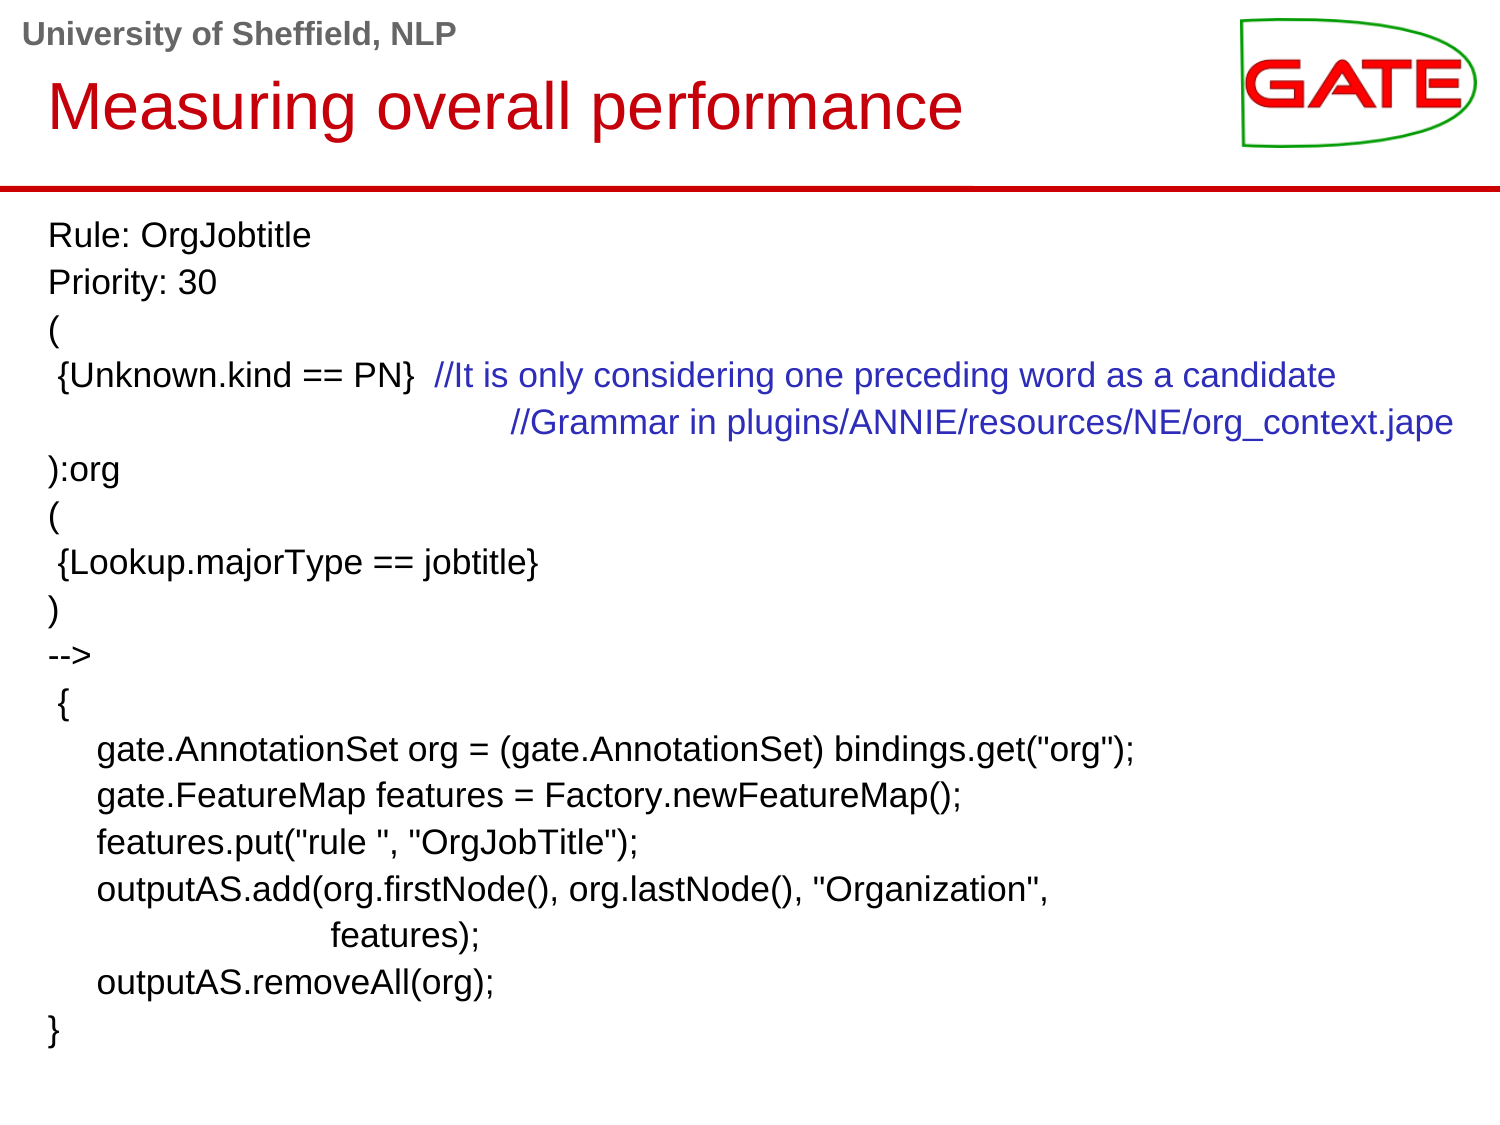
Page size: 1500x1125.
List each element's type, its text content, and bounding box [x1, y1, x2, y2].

text_box Rule: OrgJobtitle Priority: 30 ( {Unknown.kind == PN} //It is only considering one preceding word as a candidate //Grammar in plugins/ANNIE/resources/NE/org_context.jape ):org ( {Lookup.majorType == jobtitle} ) --> { gate.AnnotationSet org = (gate.AnnotationSet) bindings.get("org"); gate.FeatureMap features = Factory.newFeatureMap(); features.put("rule ", "OrgJobTitle"); outputAS.add(org.firstNode(), org.lastNode(), "Organization", features); outputAS.removeAll(org); } [47, 212, 1500, 1093]
text_box Measuring overall performance [47, 47, 1267, 168]
picture [1240, 18, 1477, 148]
